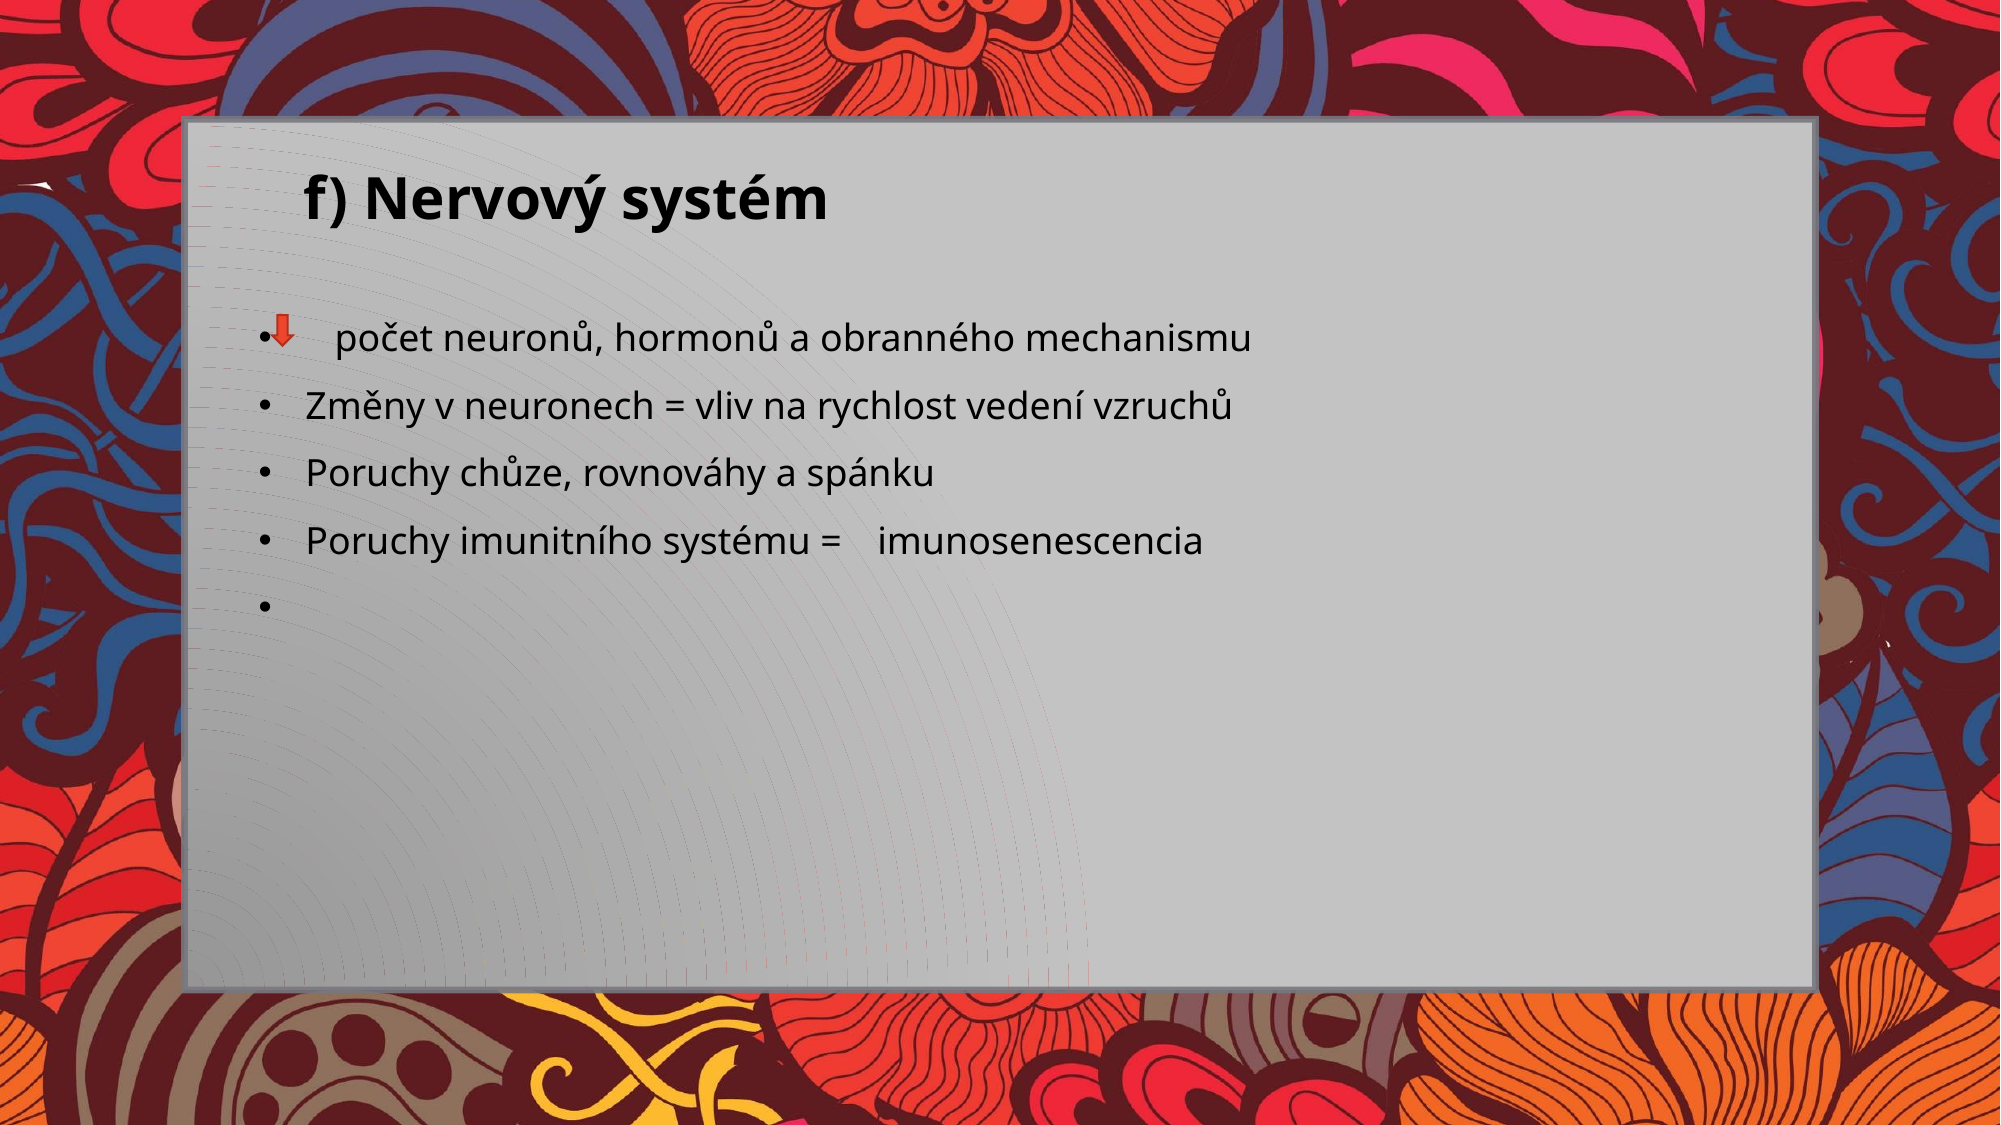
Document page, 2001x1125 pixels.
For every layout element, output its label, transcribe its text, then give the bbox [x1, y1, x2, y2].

text_box f) Nervový systém počet neuronů, hormonů a obranného mechanismu Změny v neuronech = vliv na rychlost vedení vzruchů Poruchy chůze, rovnováhy a spánku Poruchy imunitního systému = imunosenescencia [184, 119, 1816, 990]
text_box [272, 315, 293, 346]
picture [0, 0, 2000, 1125]
